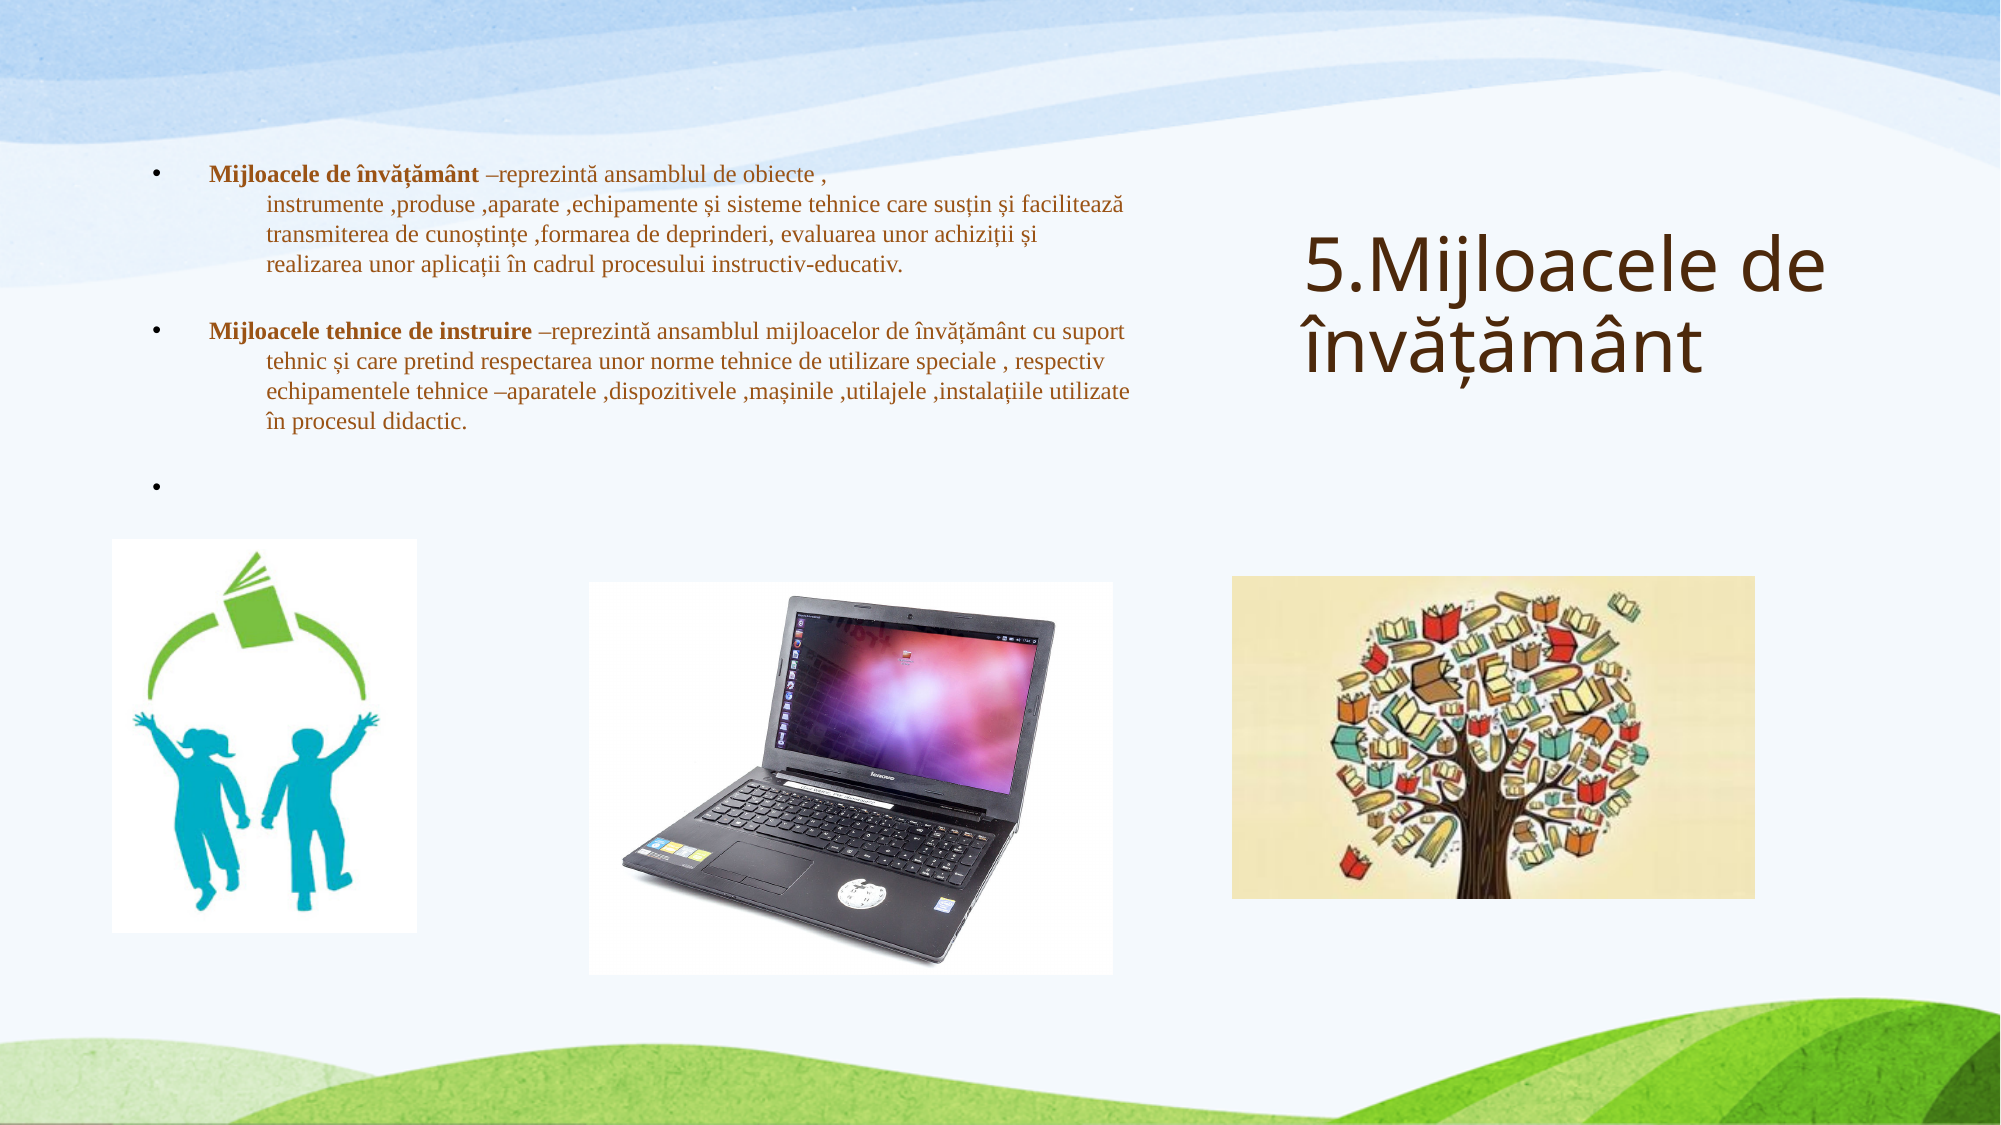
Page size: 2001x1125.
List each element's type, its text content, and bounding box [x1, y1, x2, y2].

list Mijloacele de învățământ –reprezintă ansamblul de obiecte , instrumente ,produse ,aparate ,echipamente și sisteme tehnice care susțin și facilitează transmiterea de cunoștințe ,formarea de deprinderi, evaluarea unor achiziții și realizarea unor aplicații în cadrul procesului instructiv-educativ. Mijloacele tehnice de instruire –reprezintă ansamblul mijloacelor de învățământ cu suport tehnic și care pretind respectarea unor norme tehnice de utilizare speciale , respectiv echipamentele tehnice –aparatele ,dispozitivele ,mașinile ,utilajele ,instalațiile utilizate în procesul didactic. [137, 149, 1150, 976]
title 5.Mijloacele de învățământ [1288, 51, 1919, 397]
picture [0, 0, 2001, 1125]
